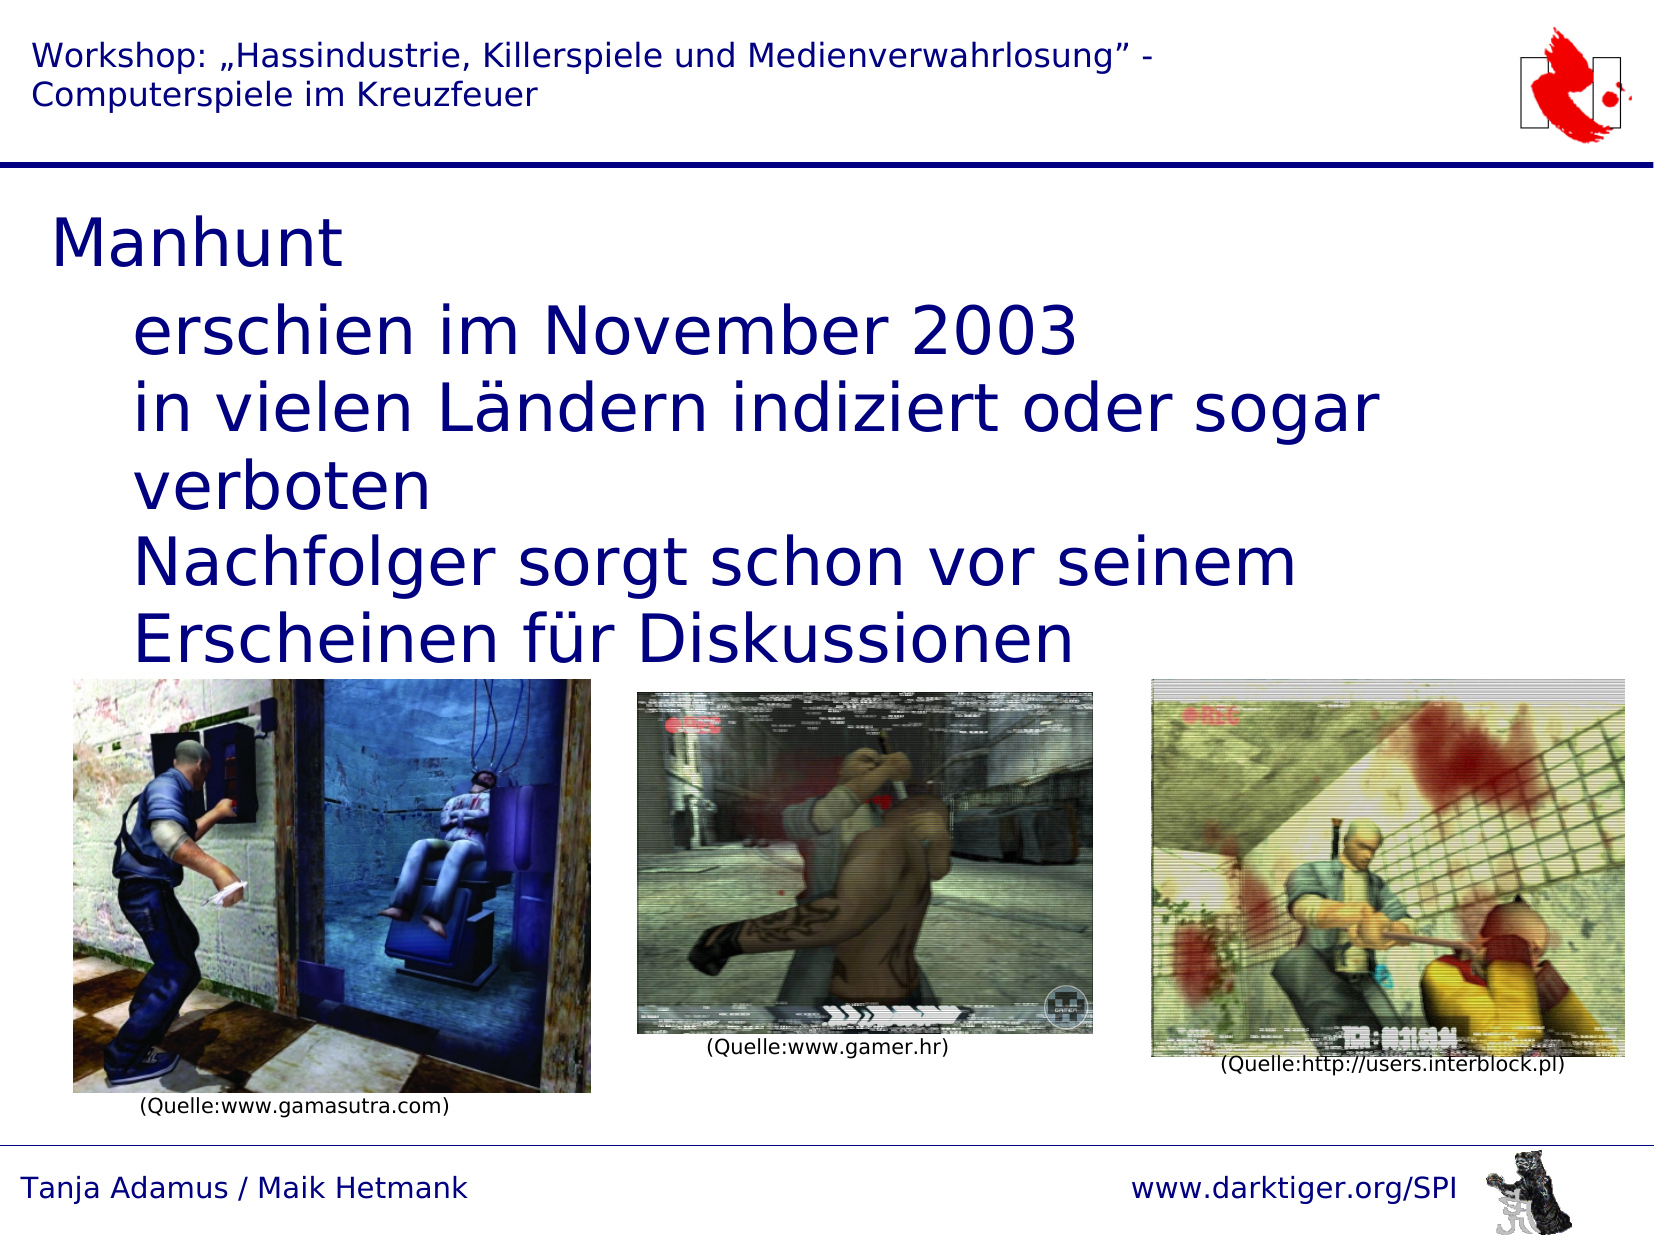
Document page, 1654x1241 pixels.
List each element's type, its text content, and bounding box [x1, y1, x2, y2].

text_box Workshop: „Hassindustrie, Killerspiele und Medienverwahrlosung” - Computerspiele im Kreuzfeuer [16, 29, 1418, 178]
text_box (Quelle:http://users.interblock.pl) [1205, 1045, 1581, 1085]
text_box erschien im November 2003 [118, 285, 1625, 362]
picture [1151, 679, 1625, 1058]
text_box (Quelle:www.gamasutra.com) [124, 1086, 465, 1126]
picture [73, 679, 591, 1093]
text_box Manhunt [35, 196, 1565, 290]
text_box (Quelle:www.gamer.hr) [691, 1027, 964, 1067]
text_box in vielen Ländern indiziert oder sogar verboten [118, 362, 1625, 515]
picture [1486, 1150, 1572, 1235]
picture [637, 692, 1093, 1034]
picture [1503, 16, 1632, 148]
text_box Nachfolger sorgt schon vor seinem Erscheinen für Diskussionen [118, 515, 1625, 687]
